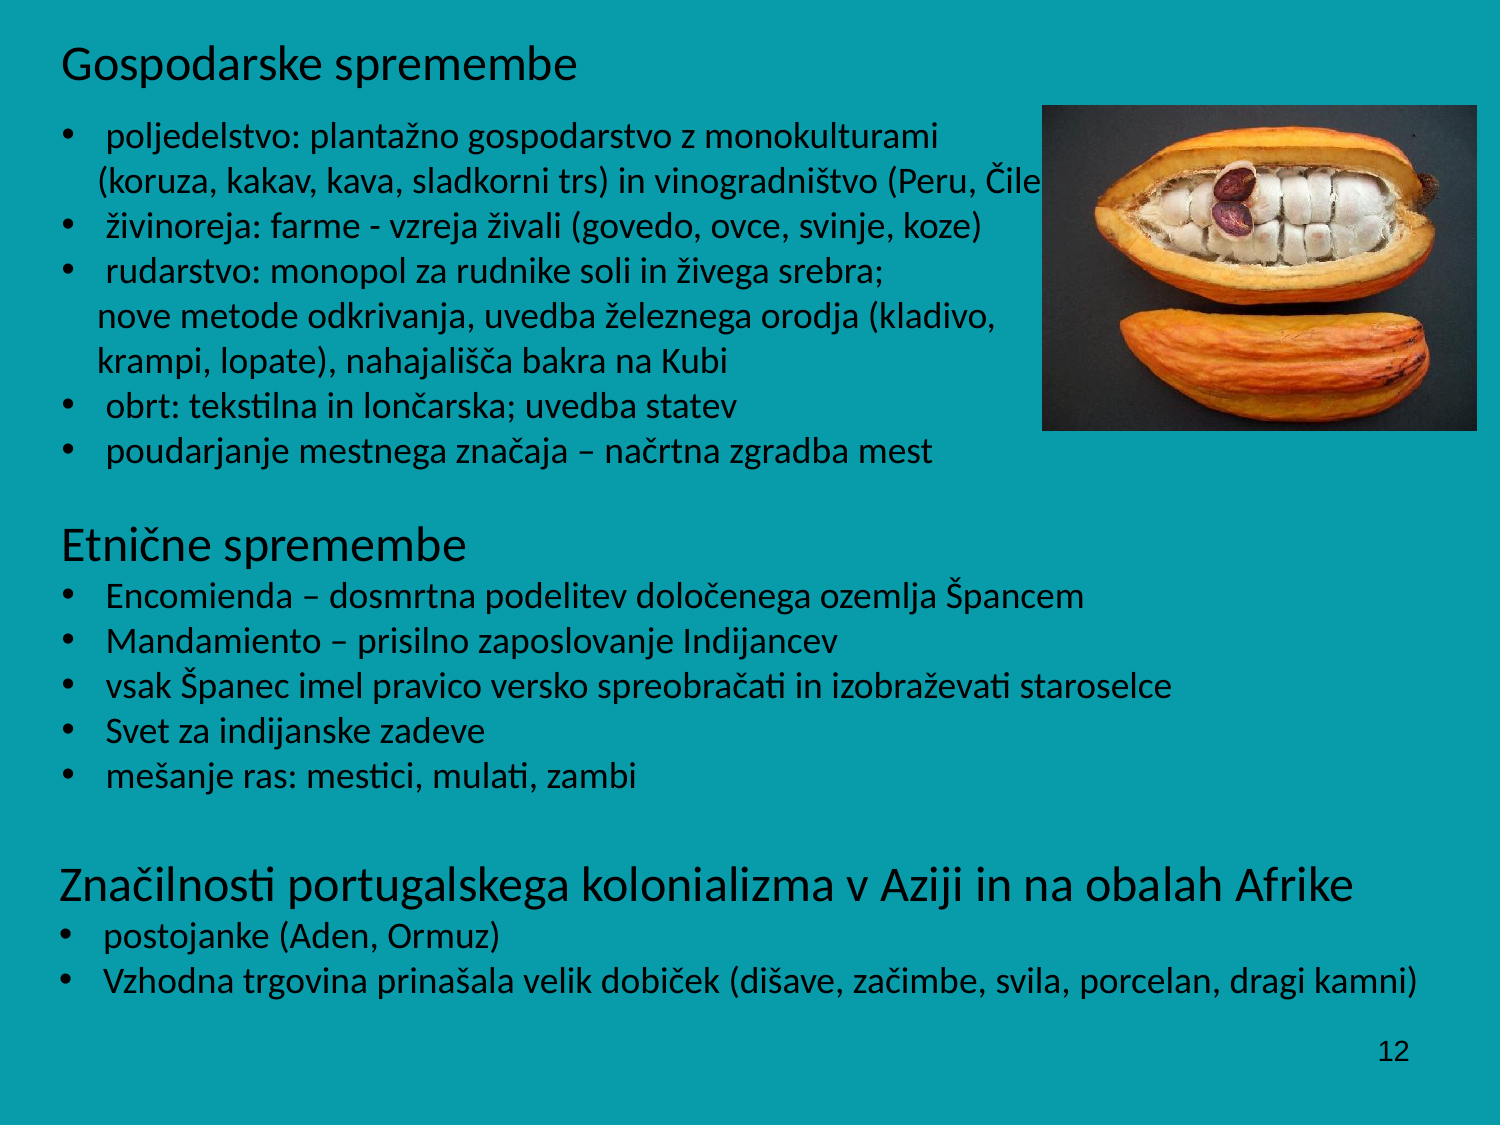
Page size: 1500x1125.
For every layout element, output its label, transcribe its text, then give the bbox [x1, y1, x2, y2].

picture [1042, 105, 1477, 431]
text_box Etnične spremembe Encomienda – dosmrtna podelitev določenega ozemlja Špancem Mandamiento – prisilno zaposlovanje Indijancev vsak Španec imel pravico versko spreobračati in izobraževati staroselce Svet za indijanske zadeve mešanje ras: mestici, mulati, zambi [46, 503, 1360, 843]
text_box Značilnosti portugalskega kolonializma v Aziji in na obalah Afrike postojanke (Aden, Ormuz) Vzhodna trgovina prinašala velik dobiček (dišave, začimbe, svila, porcelan, dragi kamni) [44, 843, 1435, 1054]
slide_number <number> [1074, 1054, 1425, 1103]
text_box Gospodarske spremembe poljedelstvo: plantažno gospodarstvo z monokulturami (koruza, kakav, kava, sladkorni trs) in vinogradništvo (Peru, Čile) živinoreja: farme - vzreja živali (govedo, ovce, svinje, koze) rudarstvo: monopol za rudnike soli in živega srebra; nove metode odkrivanja, uvedba železnega orodja (kladivo, krampi, lopate), nahajališča bakra na Kubi obrt: tekstilna in lončarska; uvedba statev poudarjanje mestnega značaja – načrtna zgradba mest [46, 23, 1465, 539]
